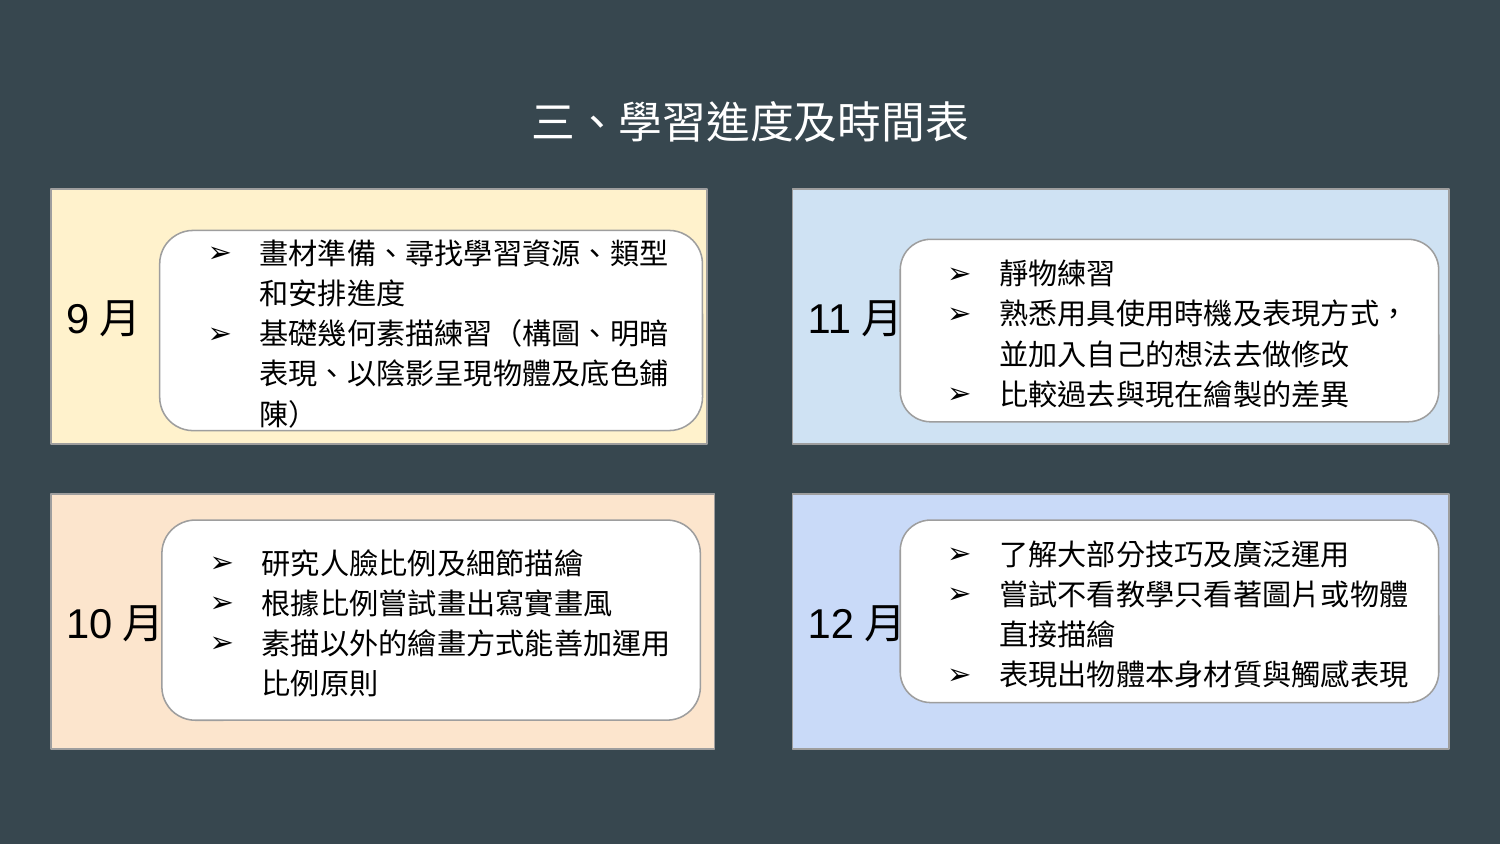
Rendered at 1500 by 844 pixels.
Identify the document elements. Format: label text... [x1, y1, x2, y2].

text_box 靜物練習 熟悉用具使用時機及表現方式，並加入自己的想法去做修改 比較過去與現在繪製的差異 [900, 239, 1439, 422]
text_box 10月 [51, 494, 715, 749]
text_box 11月 [792, 188, 1449, 444]
text_box 畫材準備、尋找學習資源、類型和安排進度 基礎幾何素描練習（構圖、明暗表現、以陰影呈現物體及底色鋪陳） [159, 230, 703, 431]
text_box 研究人臉比例及細節描繪 根據比例嘗試畫出寫實畫風 素描以外的繪畫方式能善加運用比例原則 [161, 520, 701, 721]
text_box 9月 [51, 188, 708, 444]
text_box 了解大部分技巧及廣泛運用 嘗試不看教學只看著圖片或物體直接描繪 表現出物體本身材質與觸感表現 [900, 520, 1439, 703]
title 三、學習進度及時間表 [51, 72, 1449, 167]
text_box 12月 [792, 494, 1449, 749]
